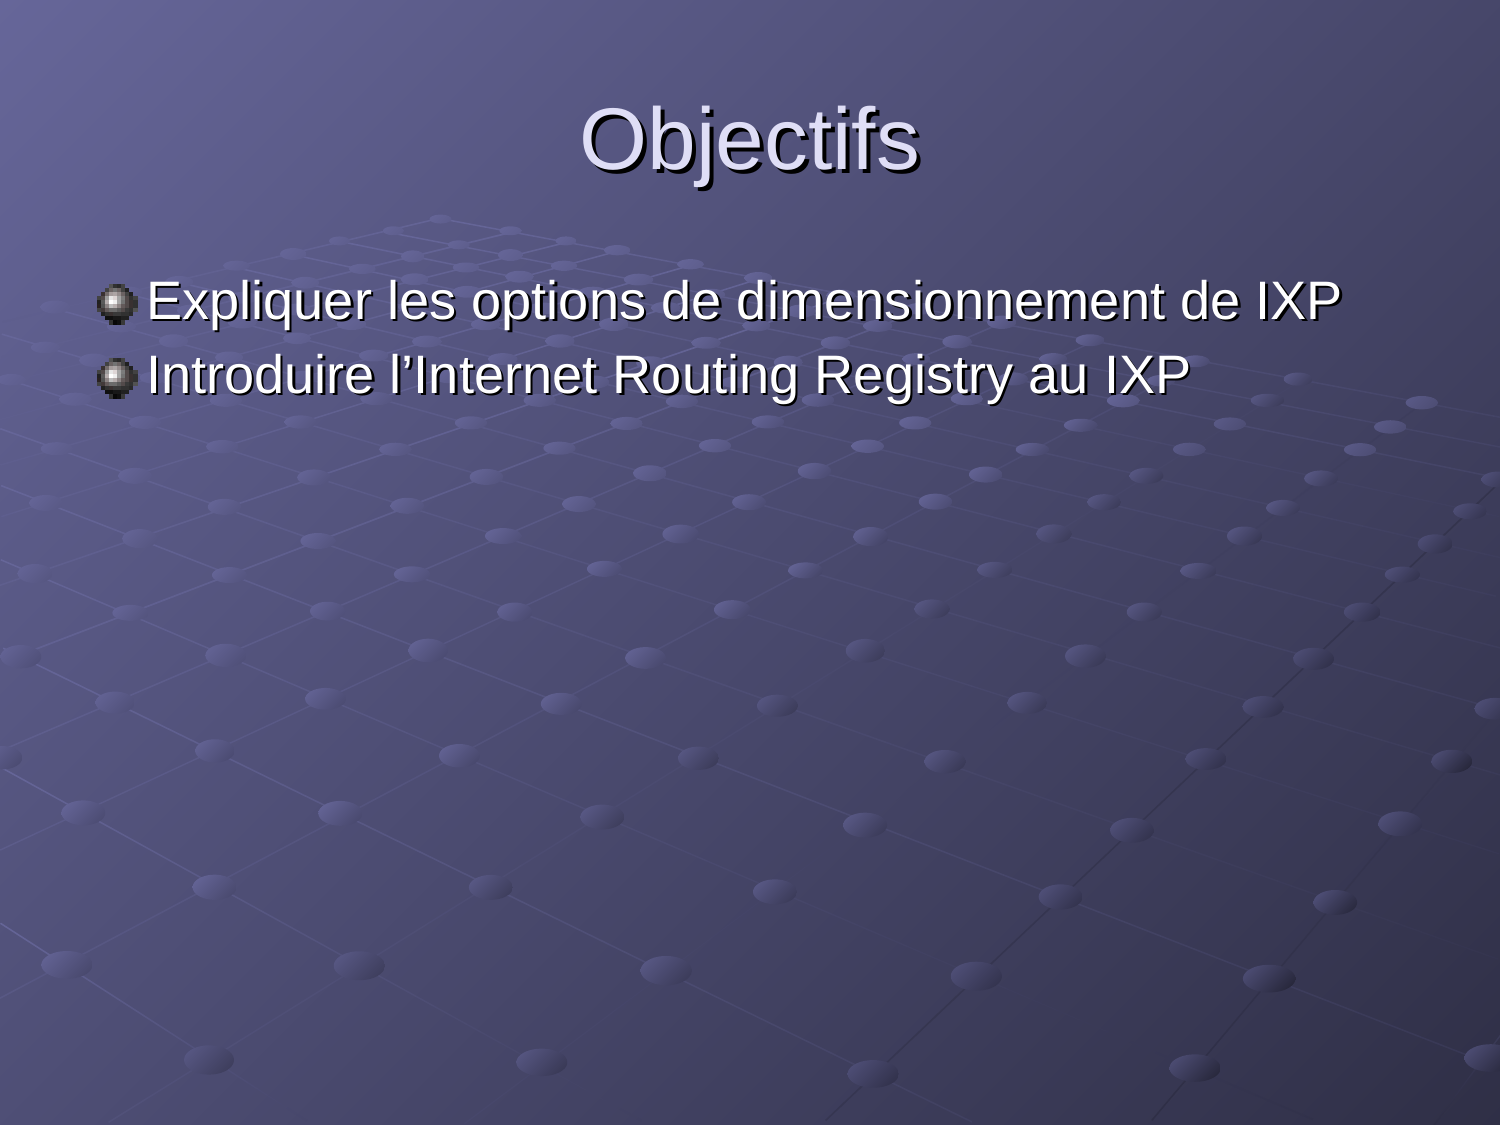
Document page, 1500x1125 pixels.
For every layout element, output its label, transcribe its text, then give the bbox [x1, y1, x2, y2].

list Expliquer les options de dimensionnement de IXP Introduire l’Internet Routing Registry au IXP [75, 262, 1426, 1007]
title Objectifs [75, 45, 1426, 233]
